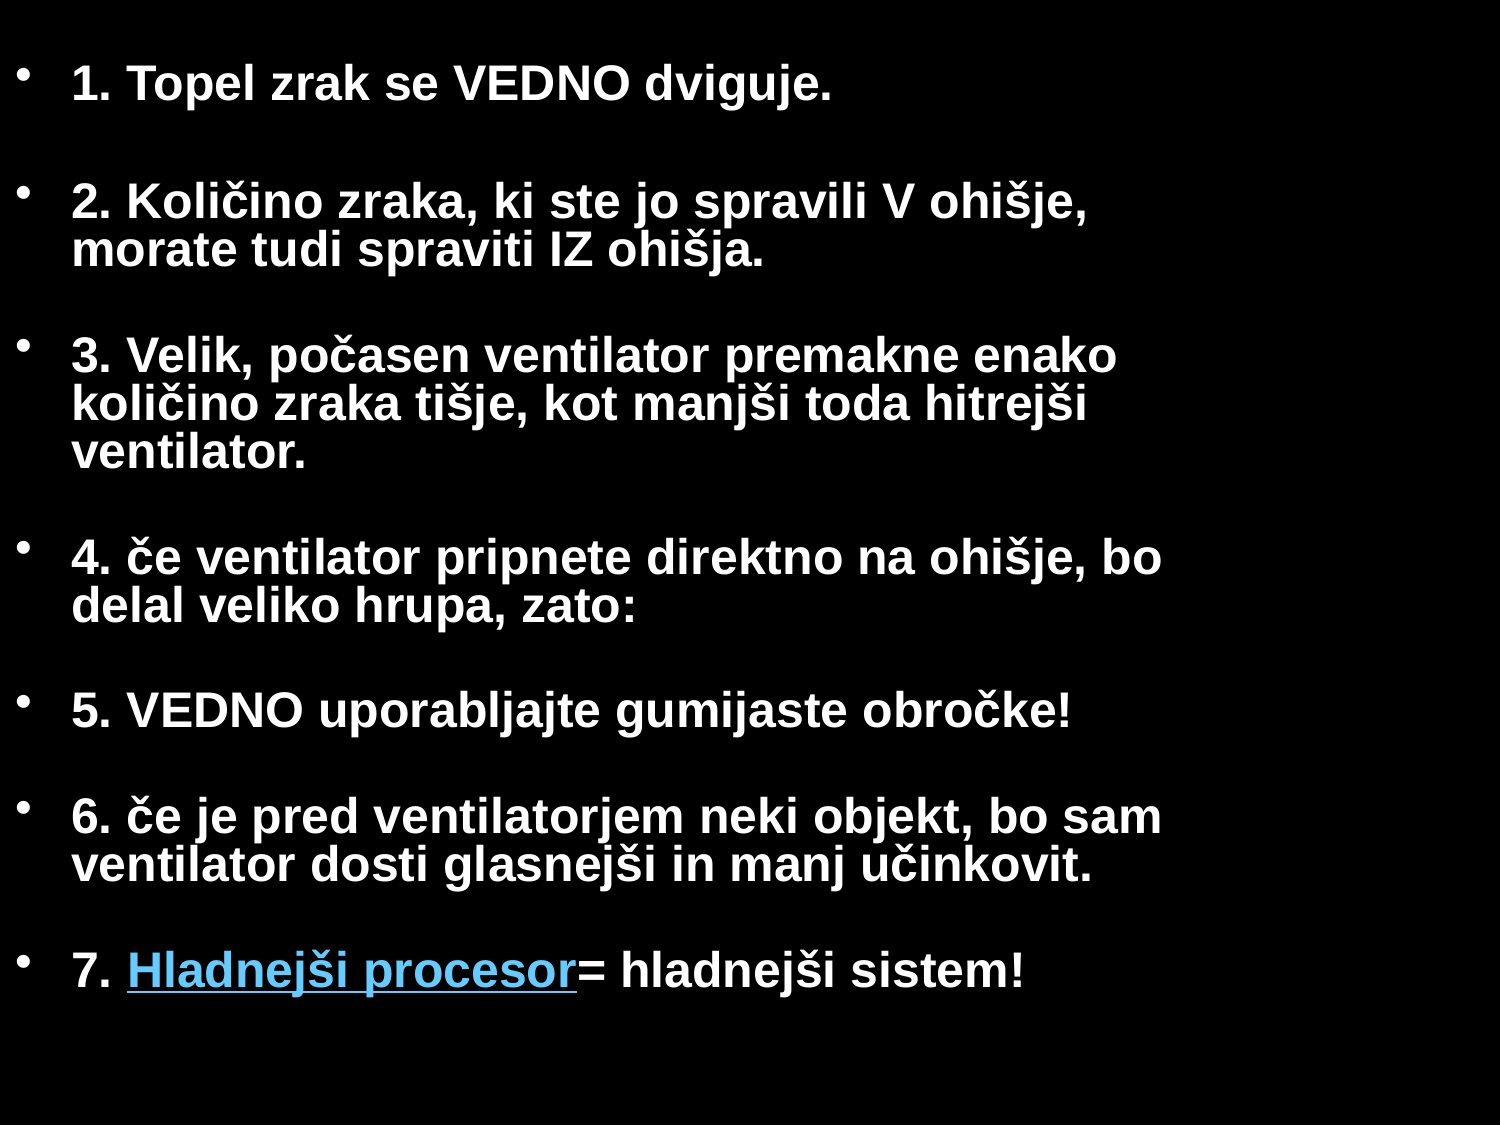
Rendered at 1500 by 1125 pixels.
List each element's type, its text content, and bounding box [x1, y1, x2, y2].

list 1. Topel zrak se VEDNO dviguje. 2. Količino zraka, ki ste jo spravili V ohišje, morate tudi spraviti IZ ohišja. 3. Velik, počasen ventilator premakne enako količino zraka tišje, kot manjši toda hitrejši ventilator. 4. če ventilator pripnete direktno na ohišje, bo delal veliko hrupa, zato: 5. VEDNO uporabljajte gumijaste obročke! 6. če je pred ventilatorjem neki objekt, bo sam ventilator dosti glasnejši in manj učinkovit. 7. Hladnejši procesor= hladnejši sistem! [0, 54, 1275, 1083]
